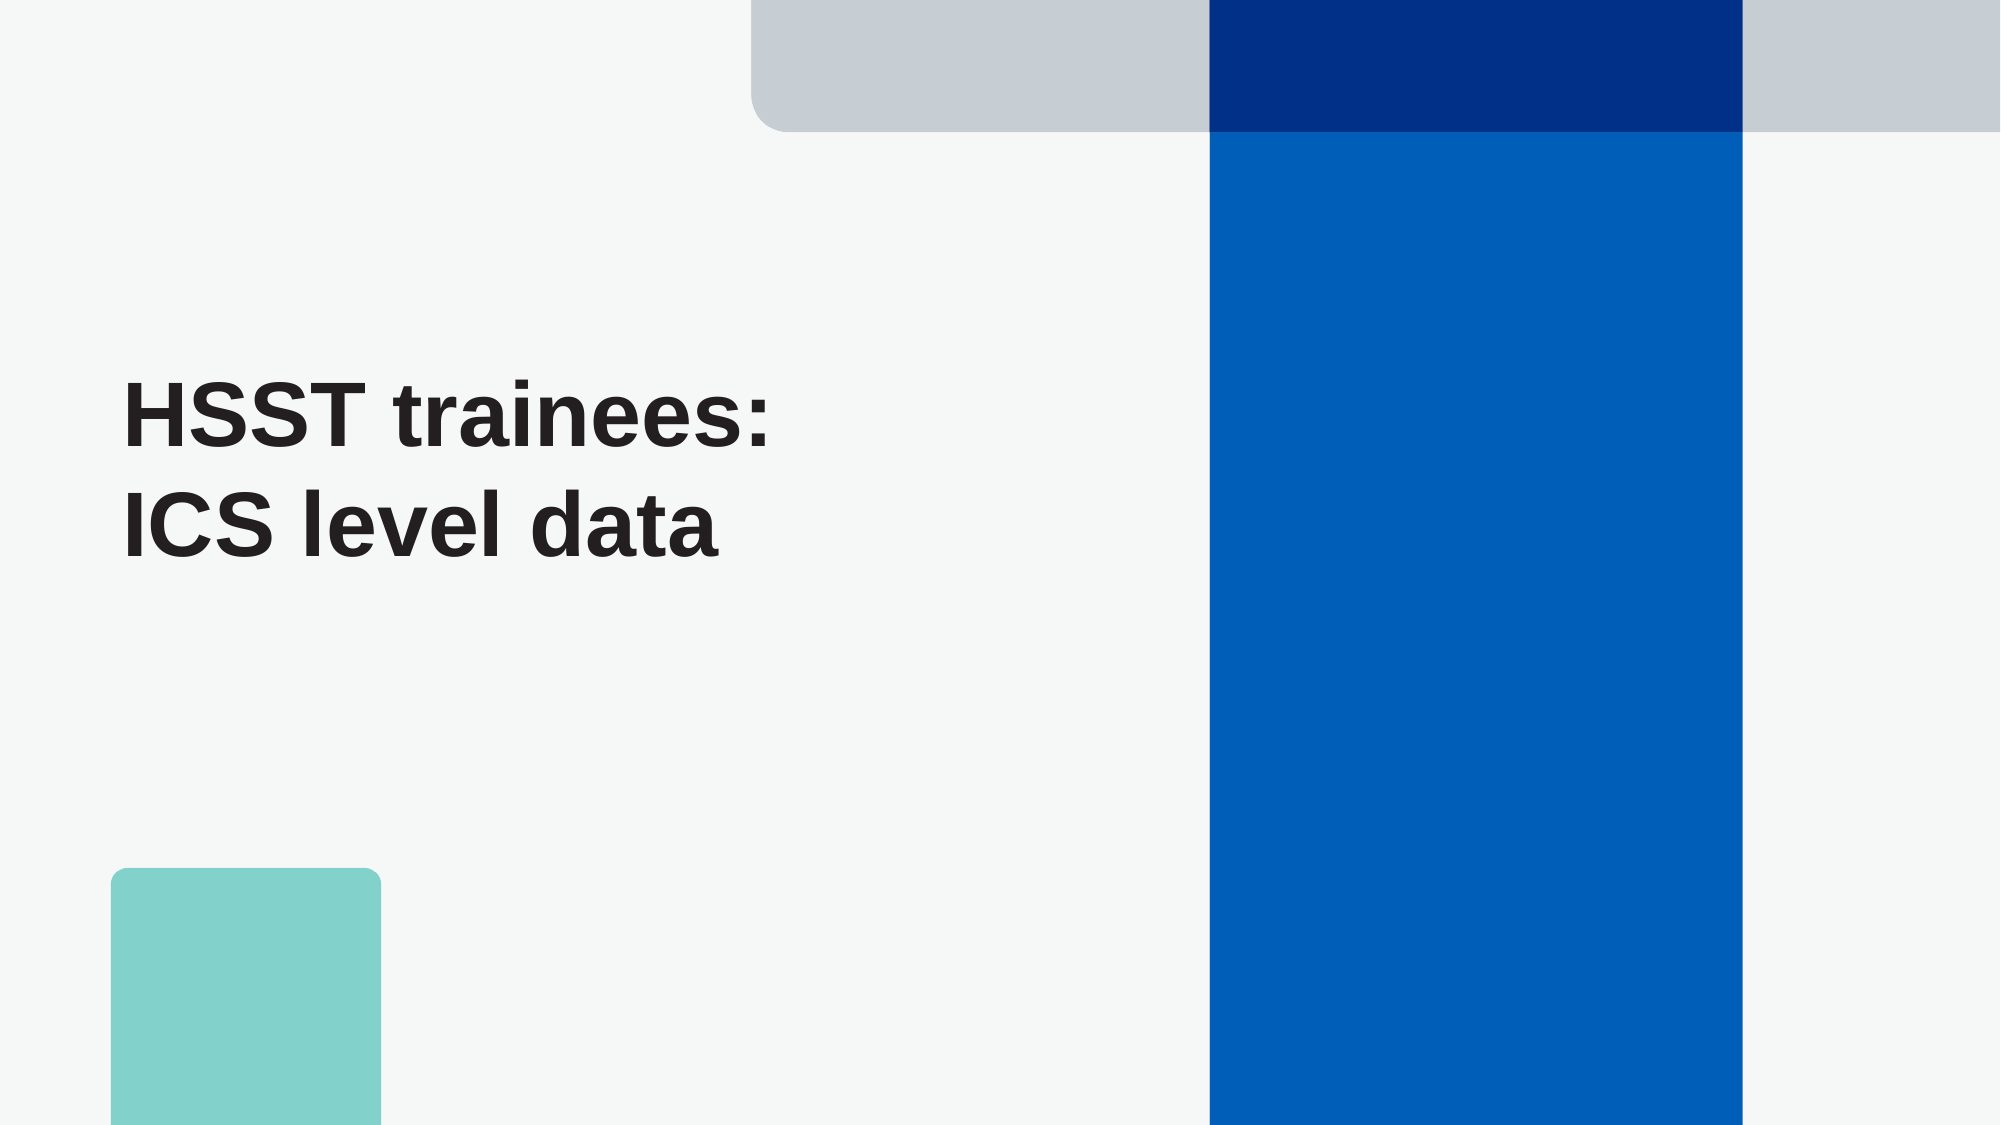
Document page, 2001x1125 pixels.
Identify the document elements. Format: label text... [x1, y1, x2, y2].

title HSST trainees: ICS level data [122, 355, 1188, 573]
